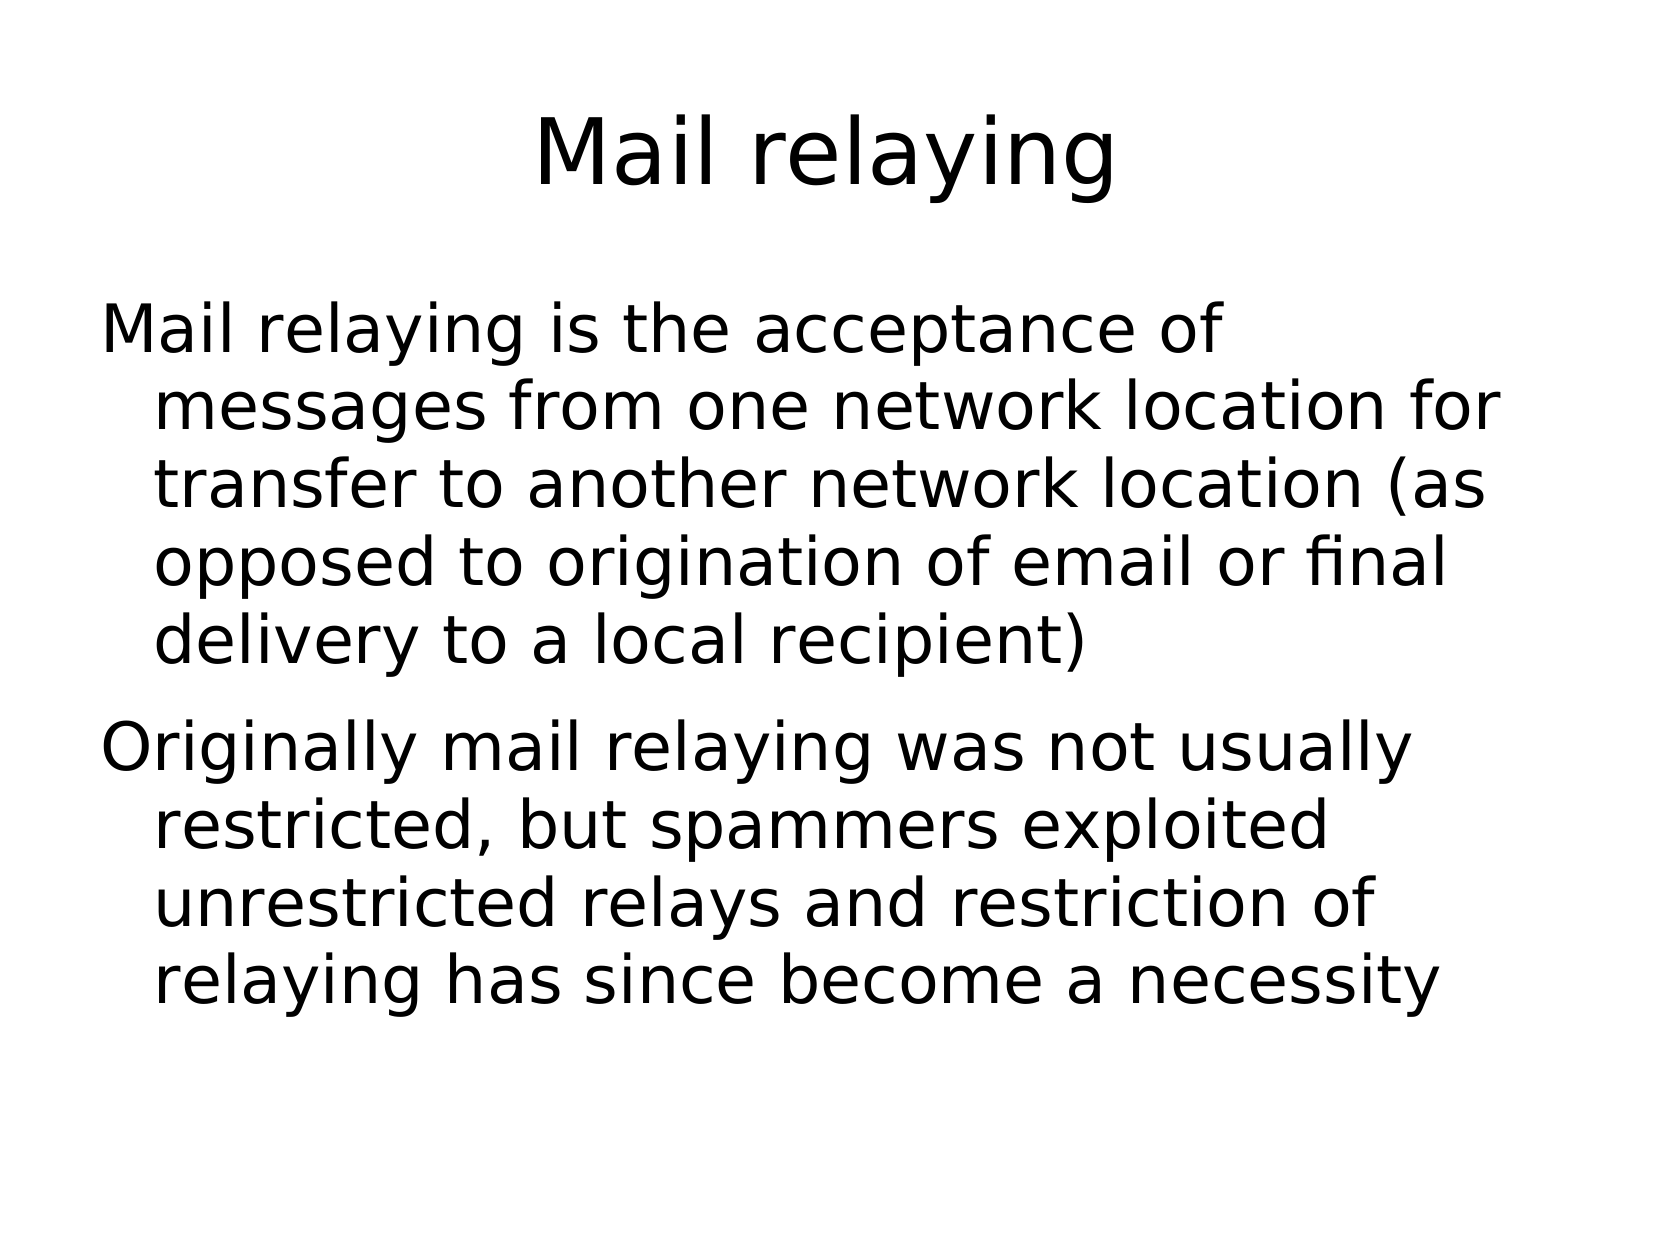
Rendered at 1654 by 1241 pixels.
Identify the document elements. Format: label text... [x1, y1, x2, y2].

title Mail relaying [82, 49, 1571, 257]
list Mail relaying is the acceptance of messages from one network location for transfer to another network location (as opposed to origination of email or final delivery to a local recipient) Originally mail relaying was not usually restricted, but spammers exploited unrestricted relays and restriction of relaying has since become a necessity [82, 290, 1571, 1094]
